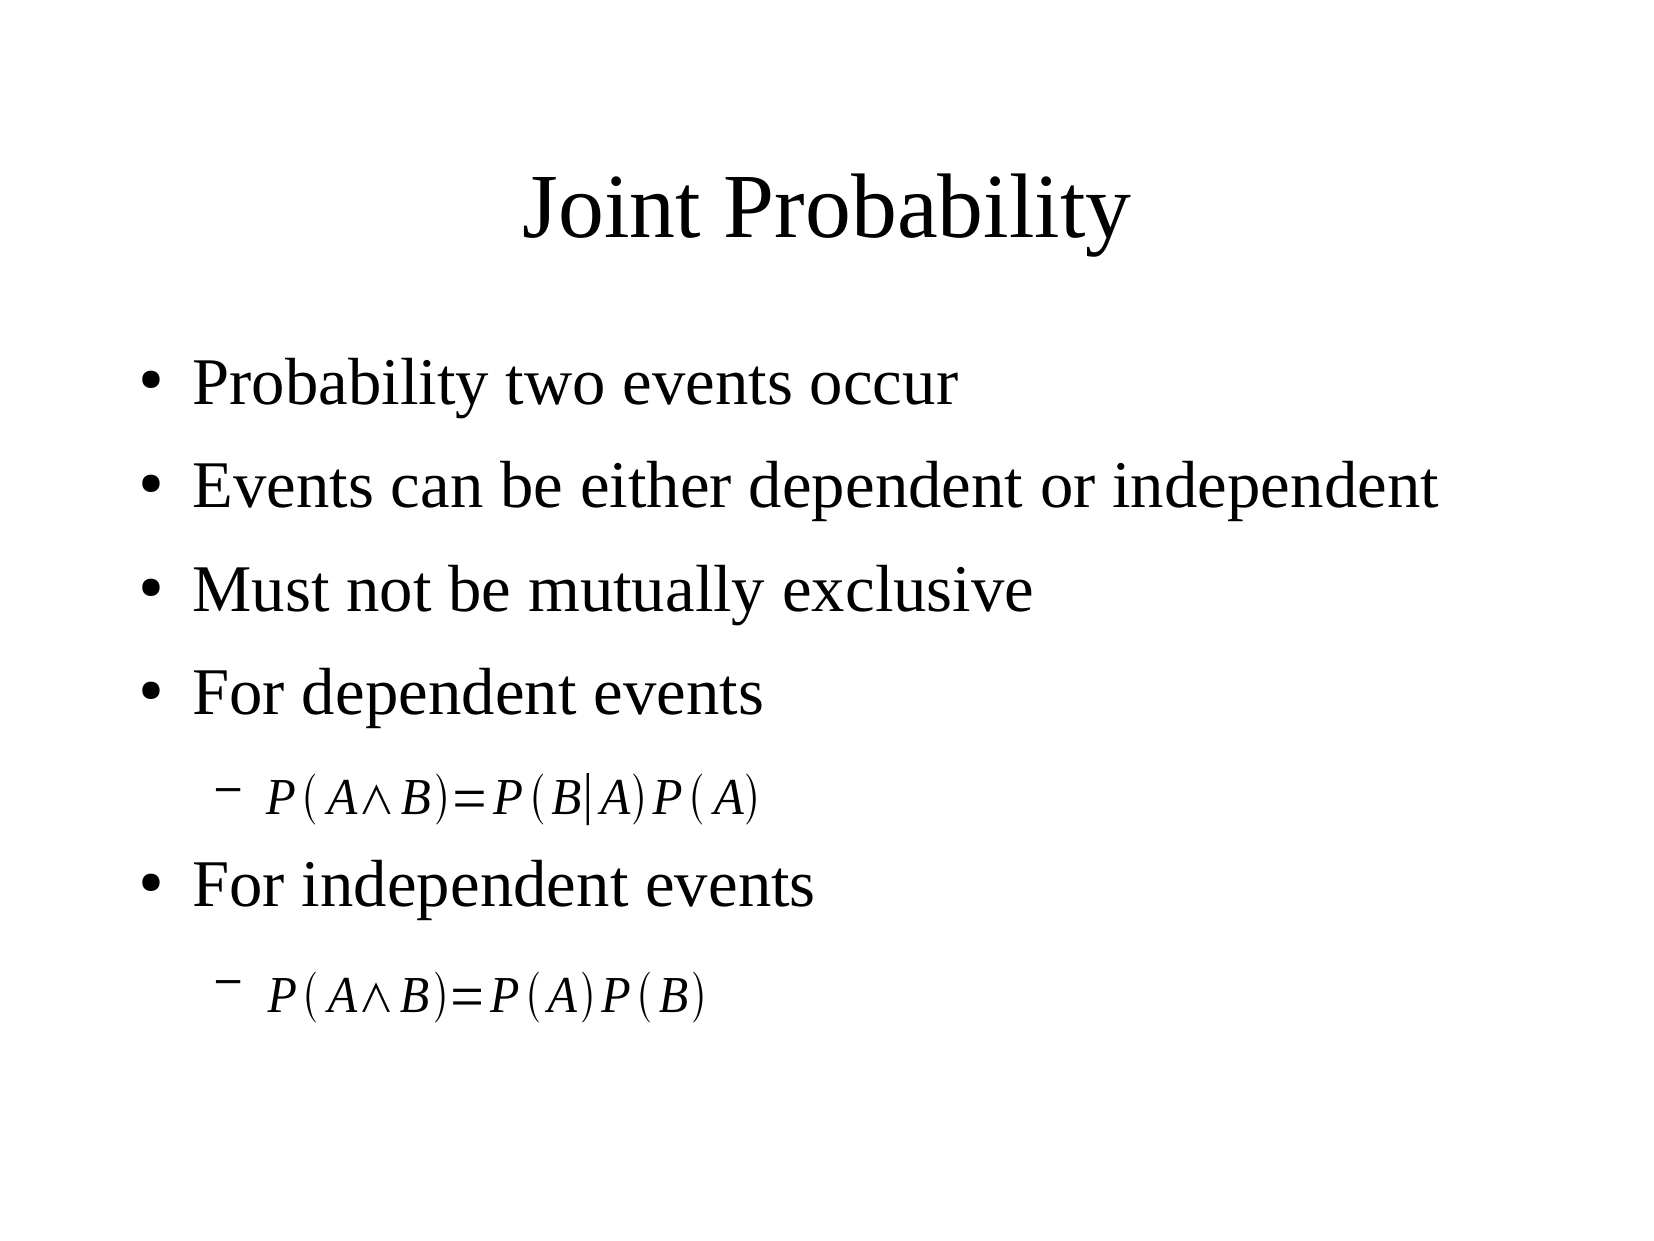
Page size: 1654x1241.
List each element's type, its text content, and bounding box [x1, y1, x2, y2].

list Probability two events occur Events can be either dependent or independent Must not be mutually exclusive For dependent events For independent events [121, 344, 1534, 1127]
chart [252, 967, 719, 1027]
title Joint Probability [121, 102, 1534, 311]
chart [250, 769, 773, 829]
